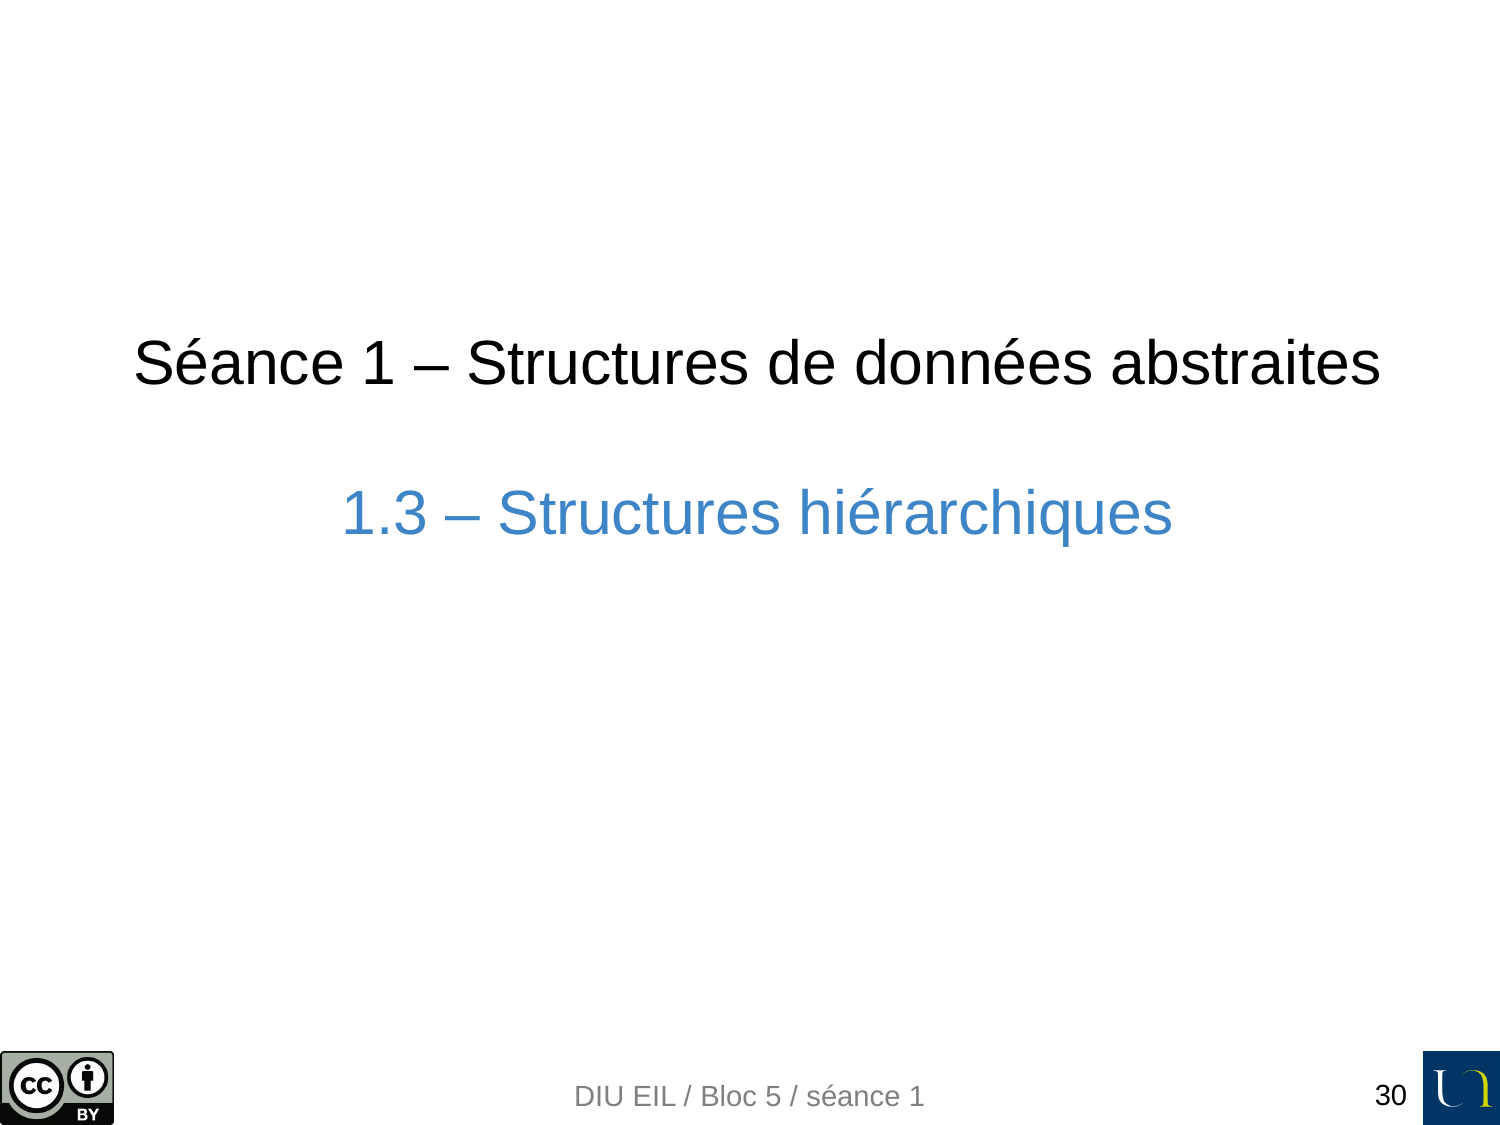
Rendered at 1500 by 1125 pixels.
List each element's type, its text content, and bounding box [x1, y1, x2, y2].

text_box Séance 1 – Structures de données abstraites 1.3 – Structures hiérarchiques [59, 307, 1457, 756]
title [51, 162, 1449, 612]
picture [0, 1051, 114, 1125]
picture [1417, 1051, 1500, 1125]
